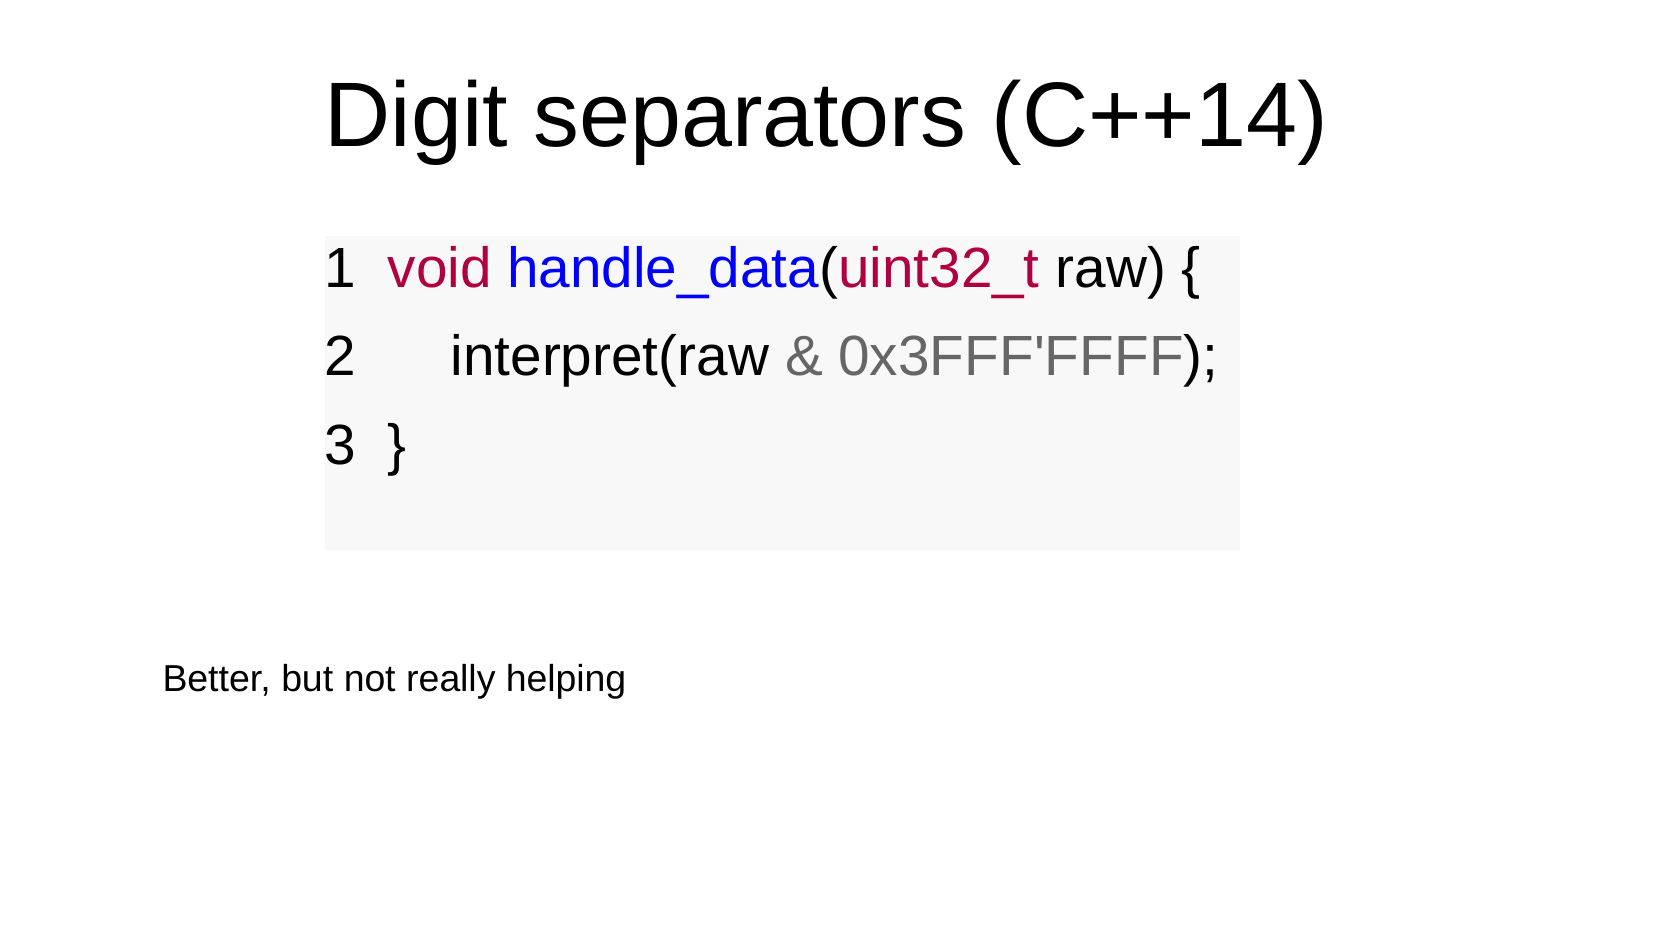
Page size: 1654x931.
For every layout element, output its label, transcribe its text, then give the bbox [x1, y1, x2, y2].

title Digit separators (C++14) [82, 37, 1571, 193]
text_box Better, but not really helping [147, 649, 1241, 749]
list 1 void handle_data(uint32_t raw) { 2 interpret(raw & 0x3FFF'FFFF); 3 } [324, 236, 1241, 551]
